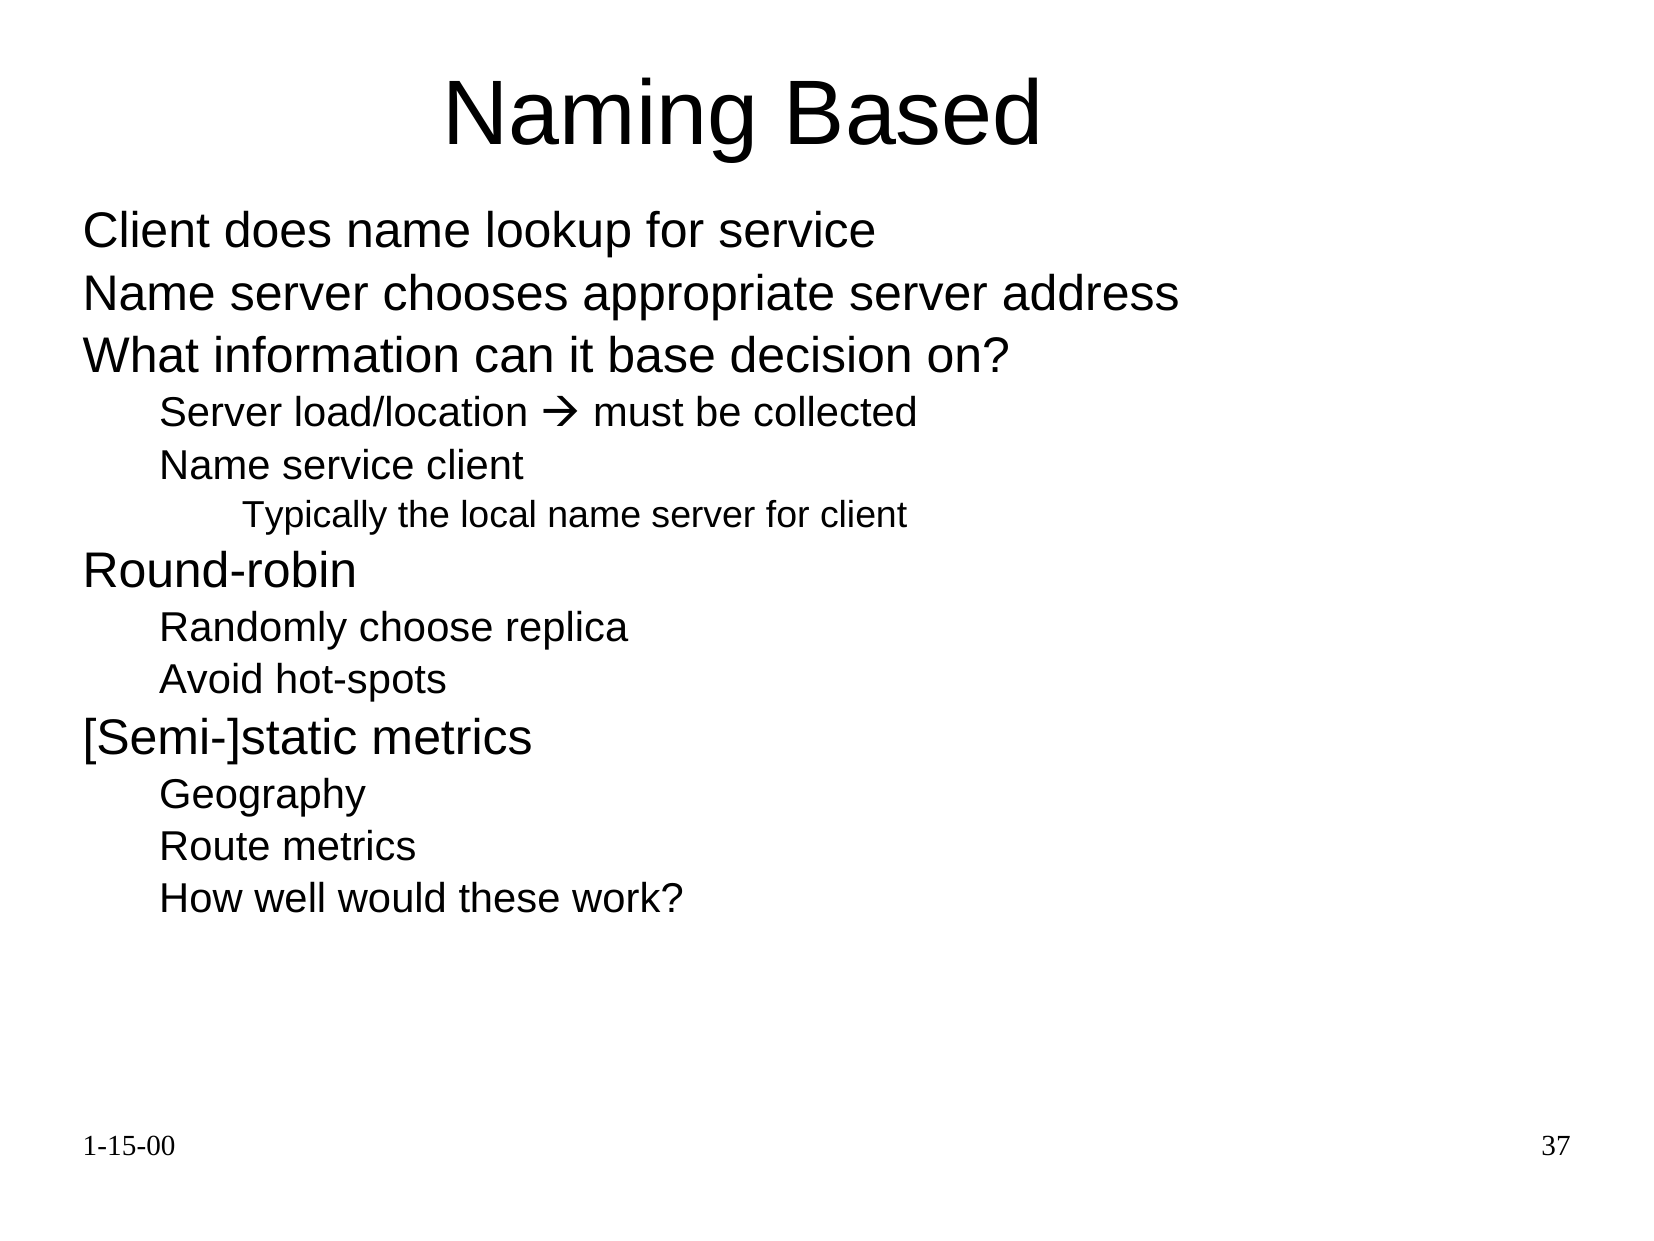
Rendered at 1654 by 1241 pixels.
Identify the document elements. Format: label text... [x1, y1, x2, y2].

title Naming Based [49, 49, 1438, 176]
list Client does name lookup for service Name server chooses appropriate server address What information can it base decision on? Server load/location  must be collected Name service client Typically the local name server for client Round-robin Randomly choose replica Avoid hot-spots [Semi-]static metrics Geography Route metrics How well would these work? [49, 200, 1438, 1001]
